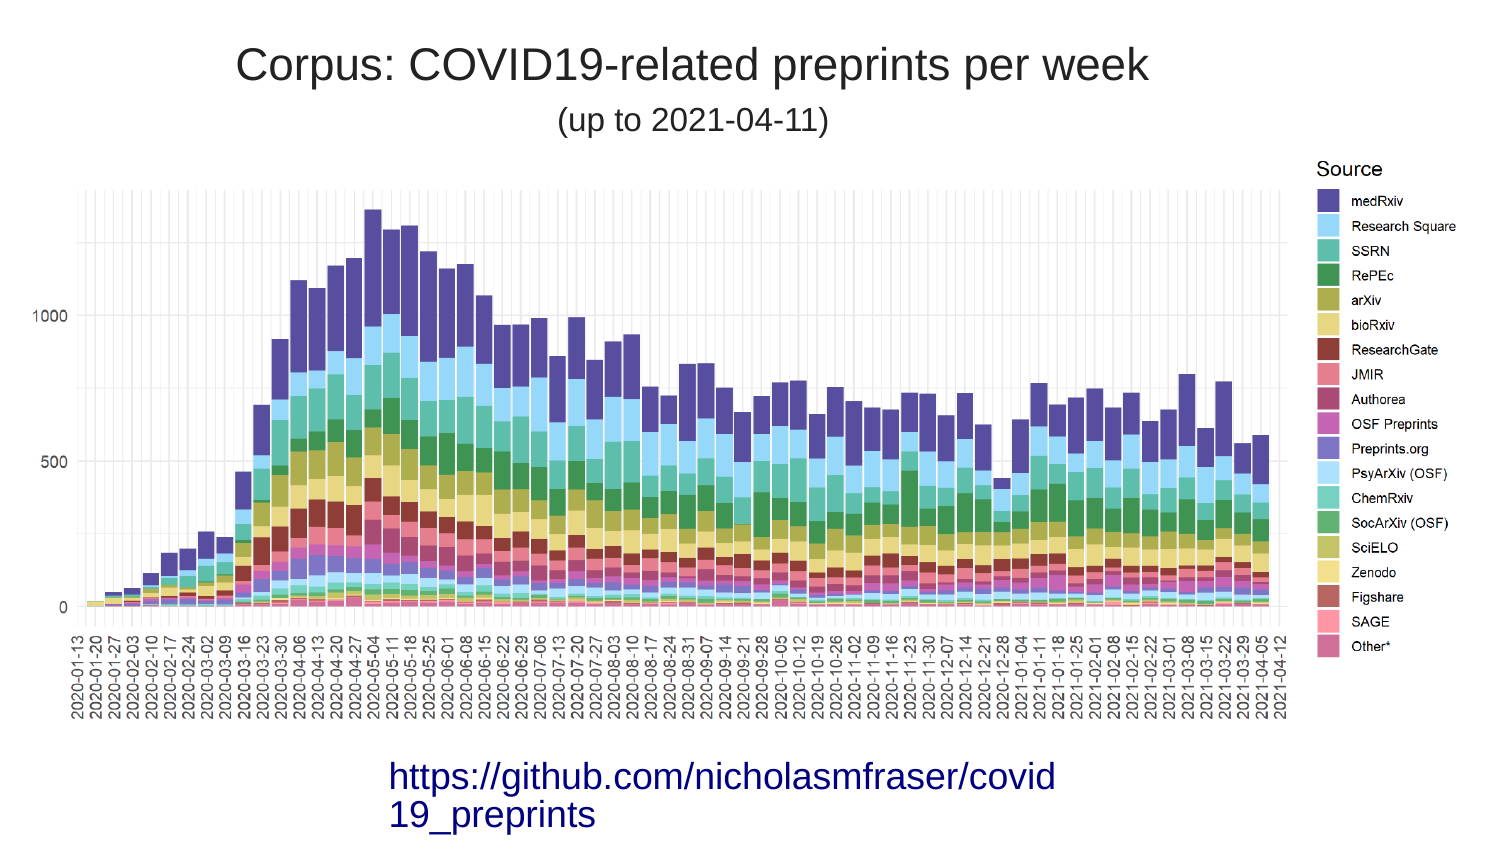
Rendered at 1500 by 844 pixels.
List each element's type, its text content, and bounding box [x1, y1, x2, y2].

text_box https://github.com/nicholasmfraser/covid19_preprints [373, 737, 1088, 813]
text_box Corpus: COVID19-related preprints per week (up to 2021-04-11) [146, 19, 1252, 105]
picture [24, 154, 1475, 731]
